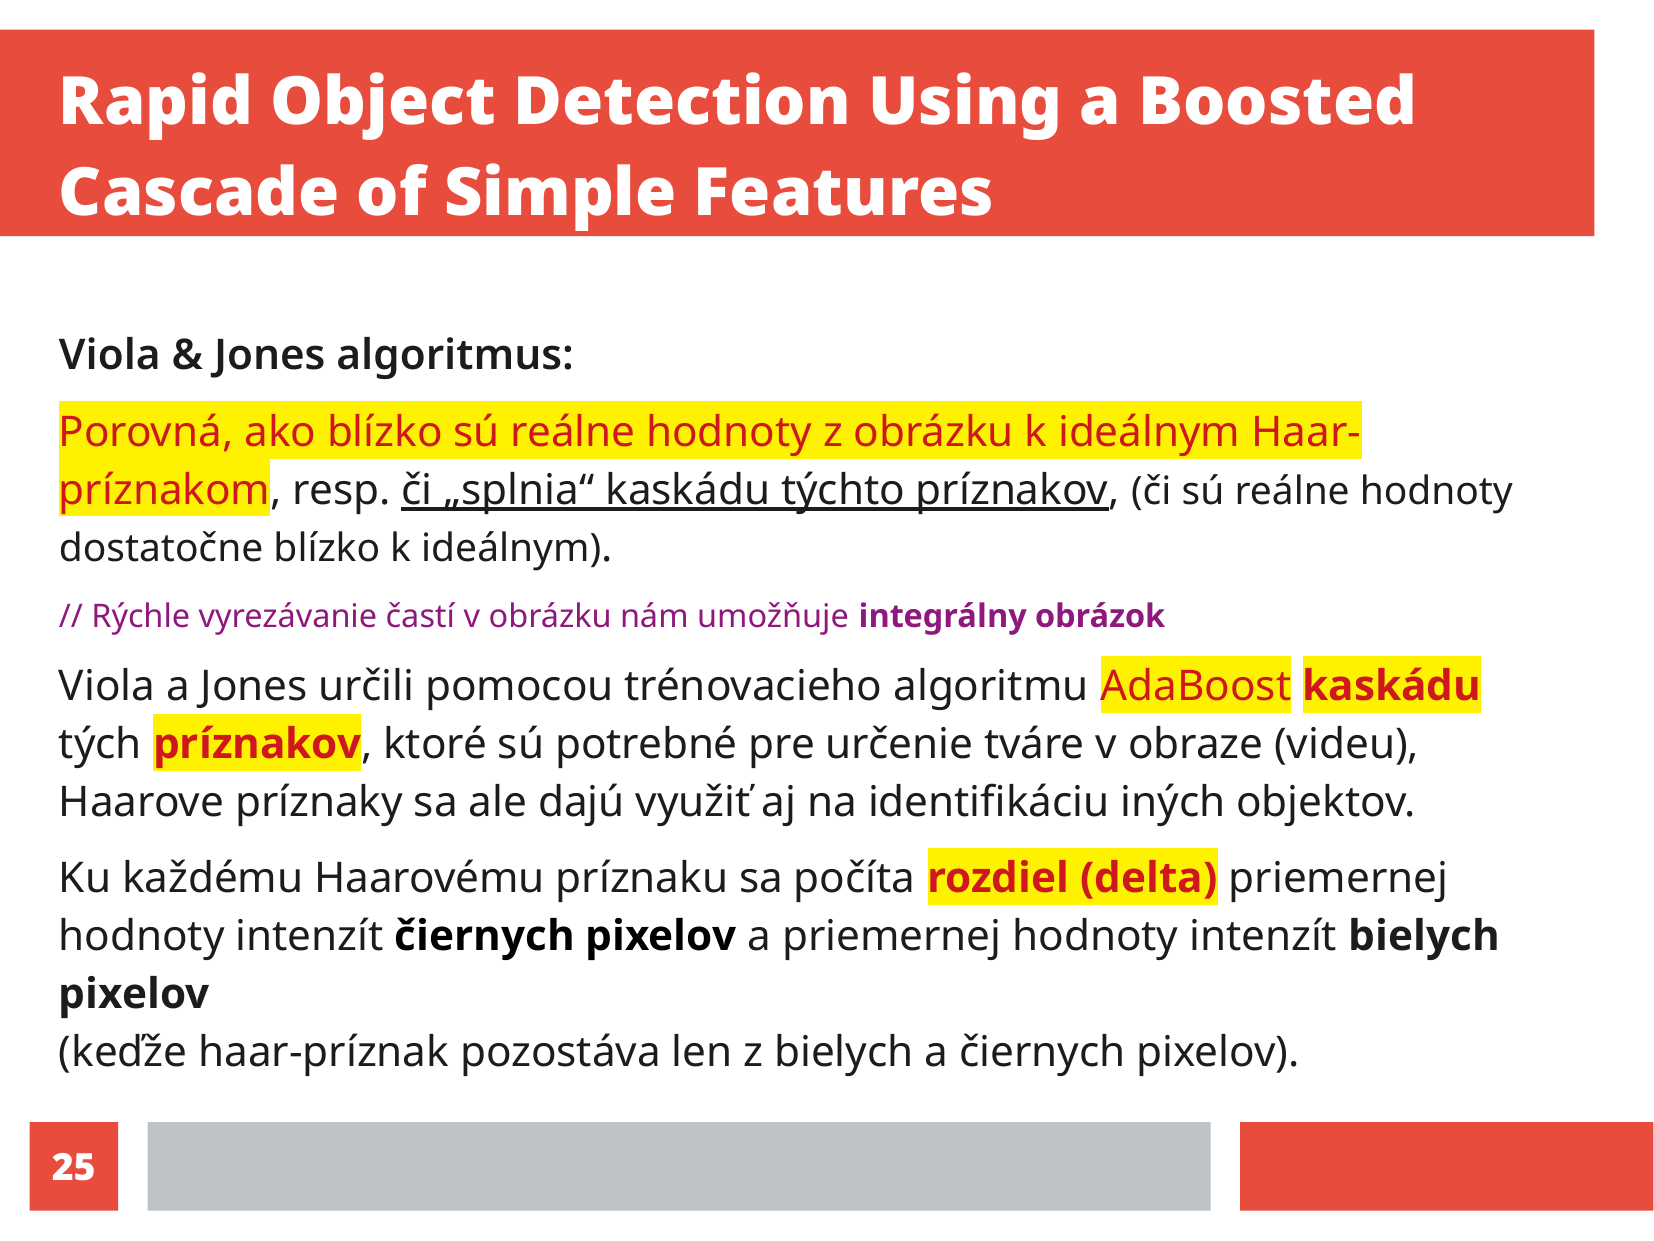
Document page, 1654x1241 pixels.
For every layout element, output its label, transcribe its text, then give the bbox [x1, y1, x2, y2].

title Rapid Object Detection Using a Boosted Cascade of Simple Features [59, 53, 1595, 201]
list Viola & Jones algoritmus: Porovná, ako blízko sú reálne hodnoty z obrázku k ideálnym Haar-príznakom, resp. či „splnia“ kaskádu týchto príznakov, (či sú reálne hodnoty dostatočne blízko k ideálnym). // Rýchle vyrezávanie častí v obrázku nám umožňuje integrálny obrázok Viola a Jones určili pomocou trénovacieho algoritmu AdaBoost kaskádu tých príznakov, ktoré sú potrebné pre určenie tváre v obraze (videu), Haarove príznaky sa ale dajú využiť aj na identifikáciu iných objektov. Ku každému Haarovému príznaku sa počíta rozdiel (delta) priemernej hodnoty intenzít čiernych pixelov a priemernej hodnoty intenzít bielych pixelov (keďže haar-príznak pozostáva len z bielych a čiernych pixelov). [59, 324, 1565, 1093]
